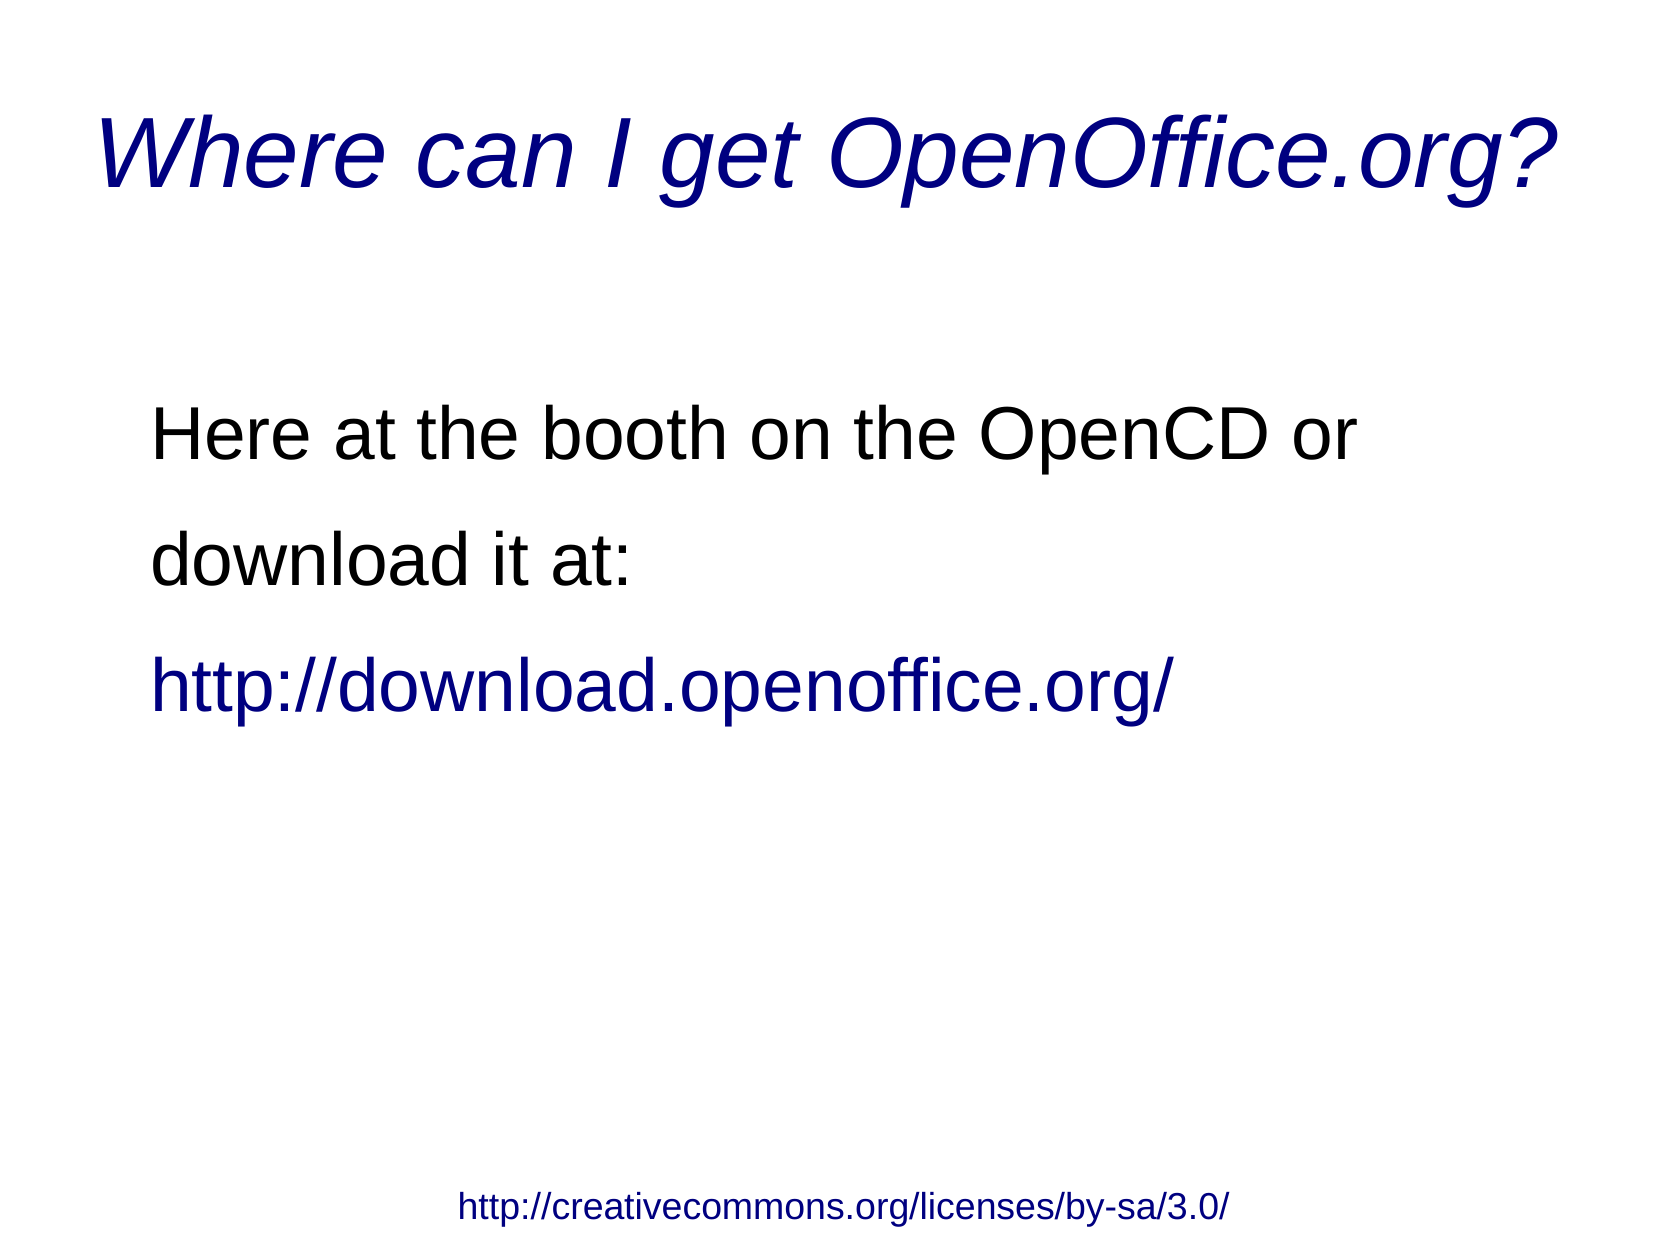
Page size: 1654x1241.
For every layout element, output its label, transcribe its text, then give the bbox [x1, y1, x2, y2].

list Here at the booth on the OpenCD or download it at:http://download.openoffice.org/ [150, 349, 1571, 1109]
title Where can I get OpenOffice.org? [82, 49, 1571, 257]
